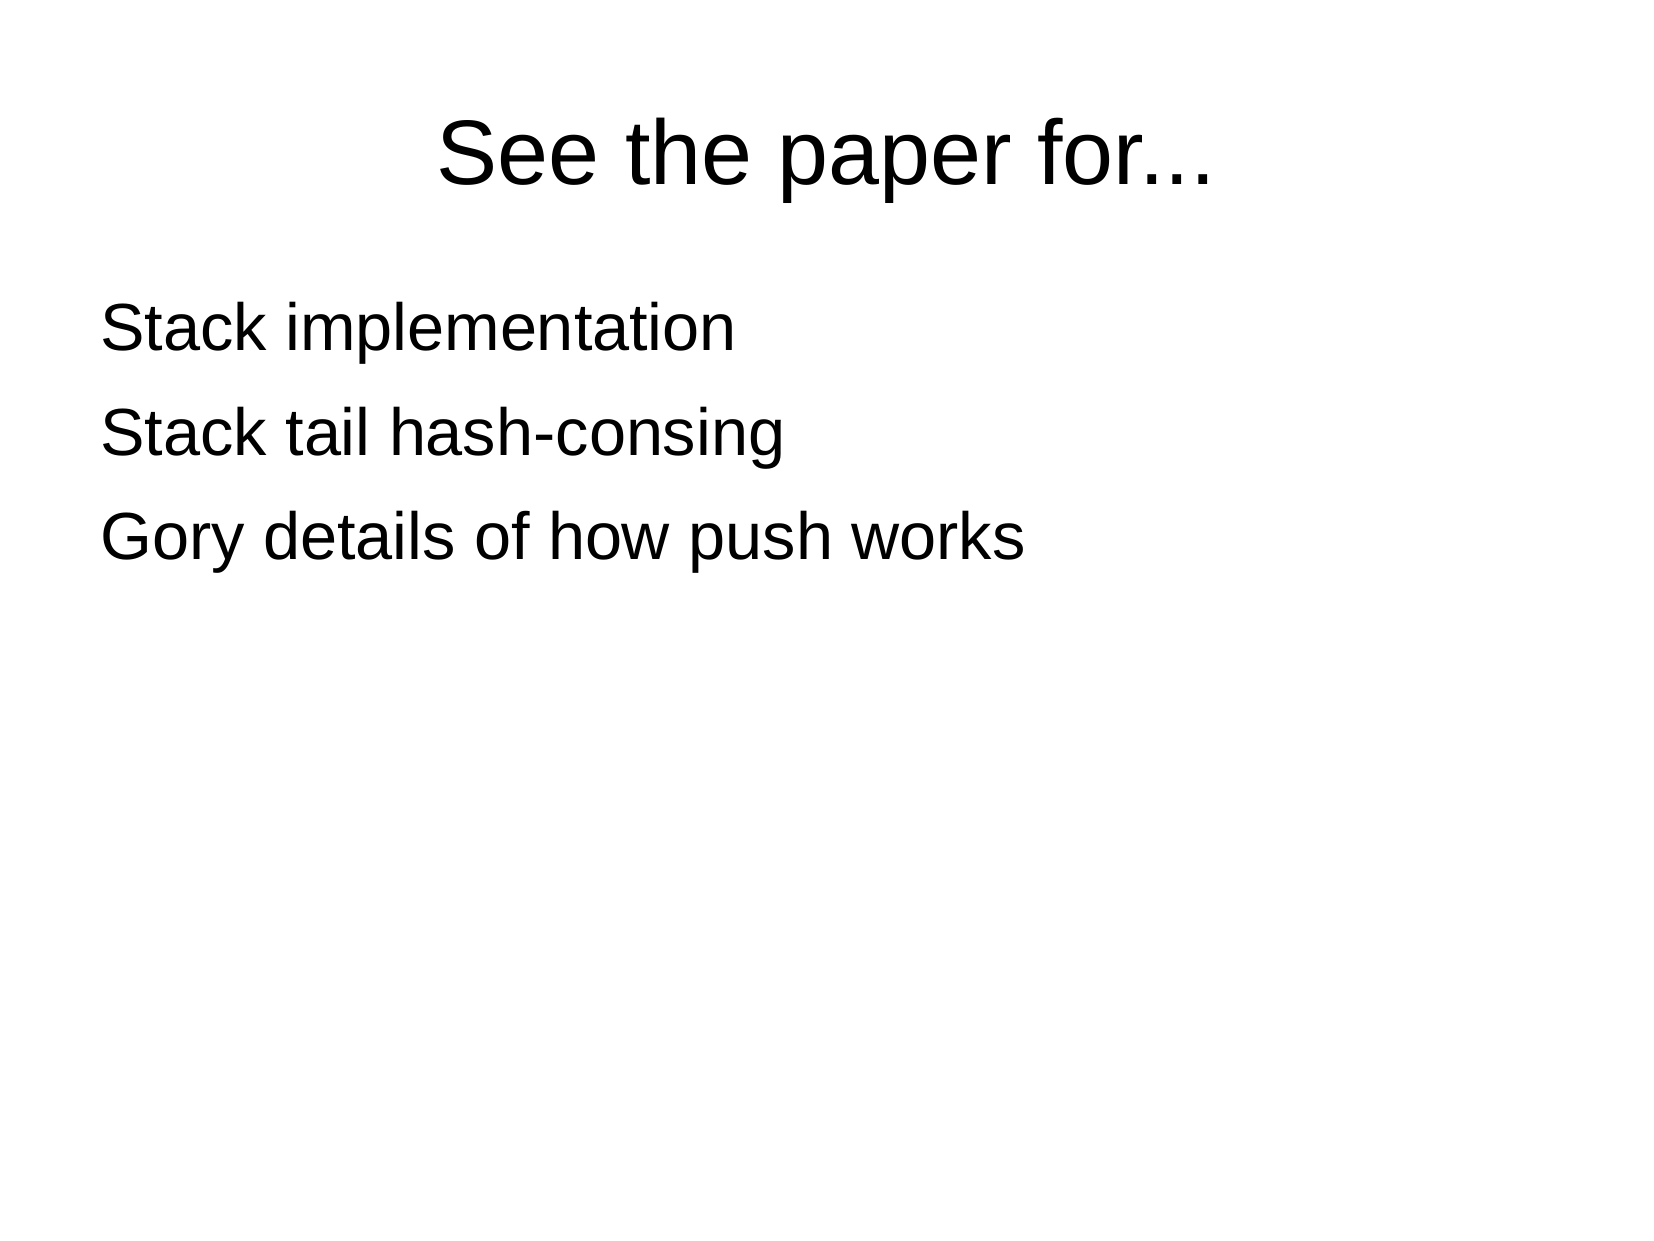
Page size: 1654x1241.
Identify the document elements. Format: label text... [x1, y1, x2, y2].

title See the paper for... [82, 49, 1571, 257]
list Stack implementation Stack tail hash-consing Gory details of how push works [82, 290, 1571, 1109]
